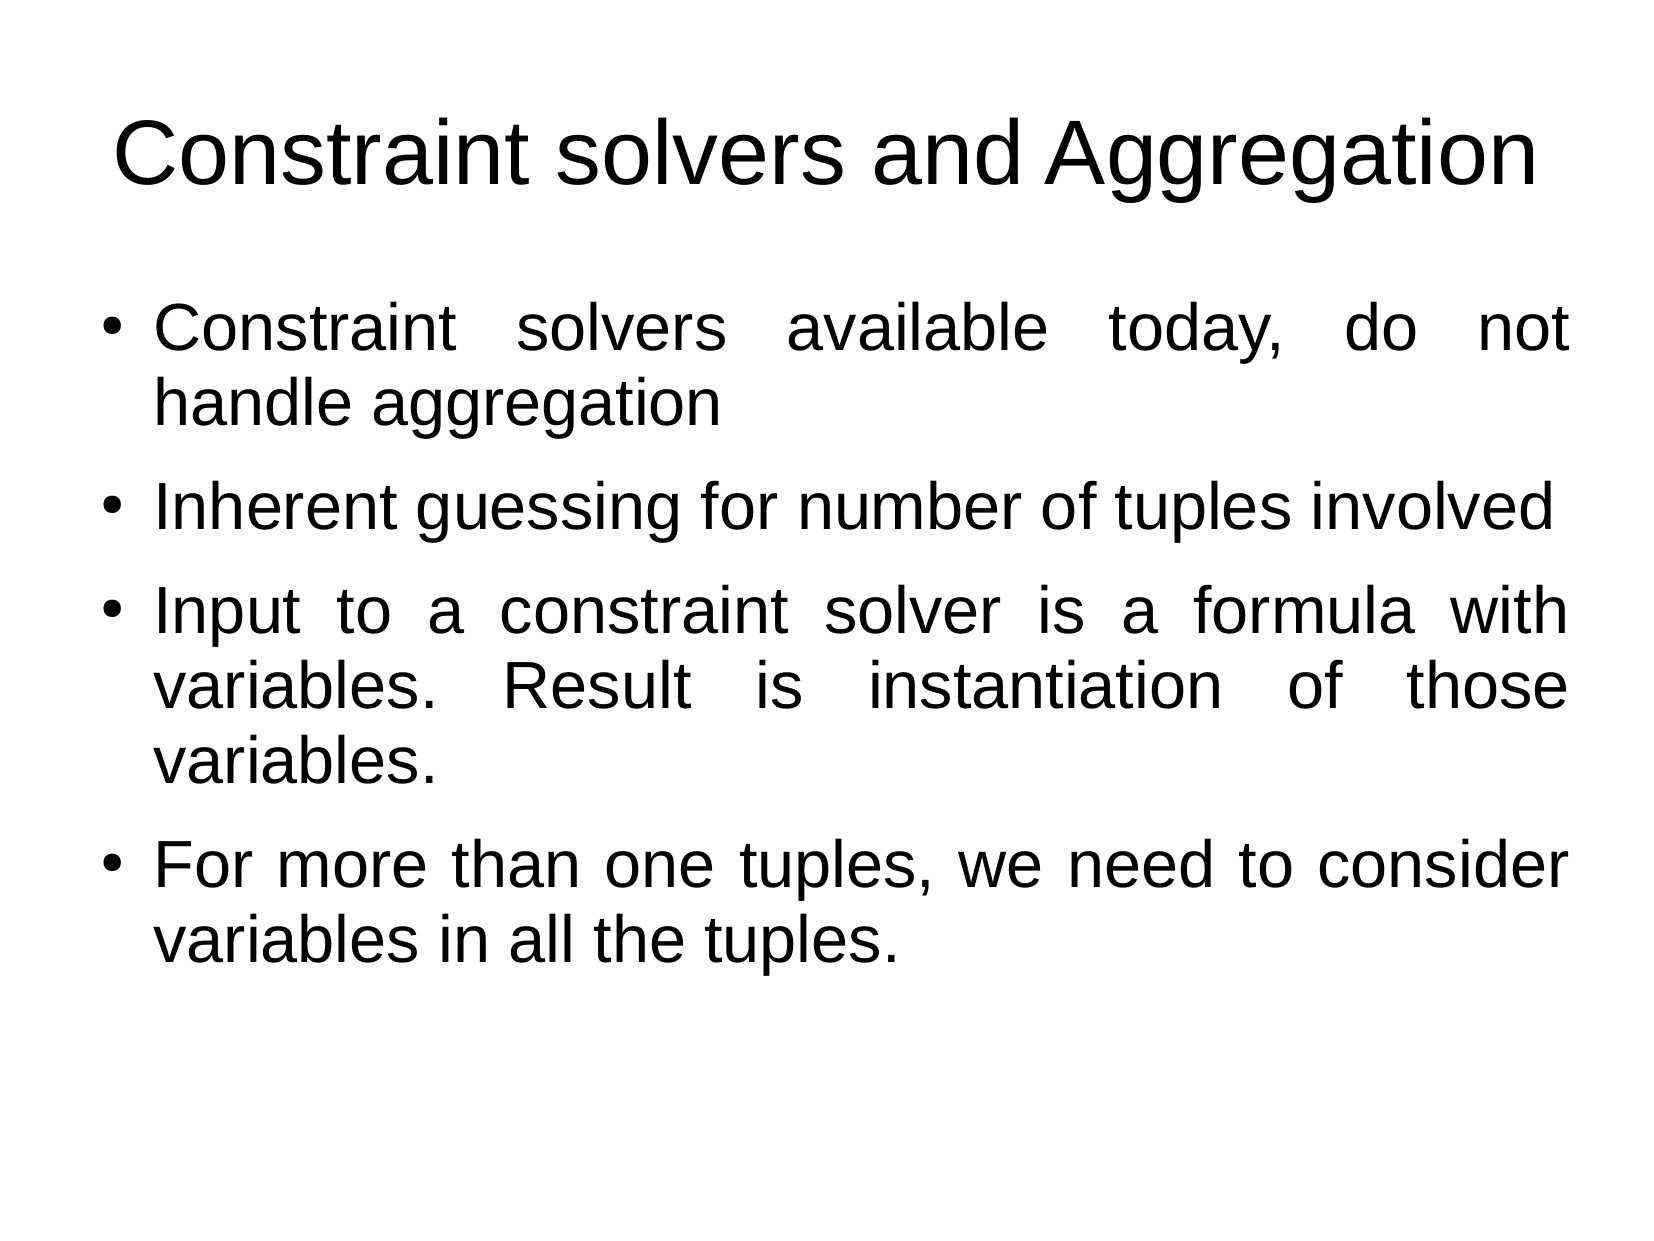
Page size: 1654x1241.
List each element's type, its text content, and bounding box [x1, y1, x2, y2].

list Constraint solvers available today, do not handle aggregation Inherent guessing for number of tuples involved Input to a constraint solver is a formula with variables. Result is instantiation of those variables. For more than one tuples, we need to consider variables in all the tuples. [82, 290, 1571, 1109]
title Constraint solvers and Aggregation [82, 56, 1571, 250]
